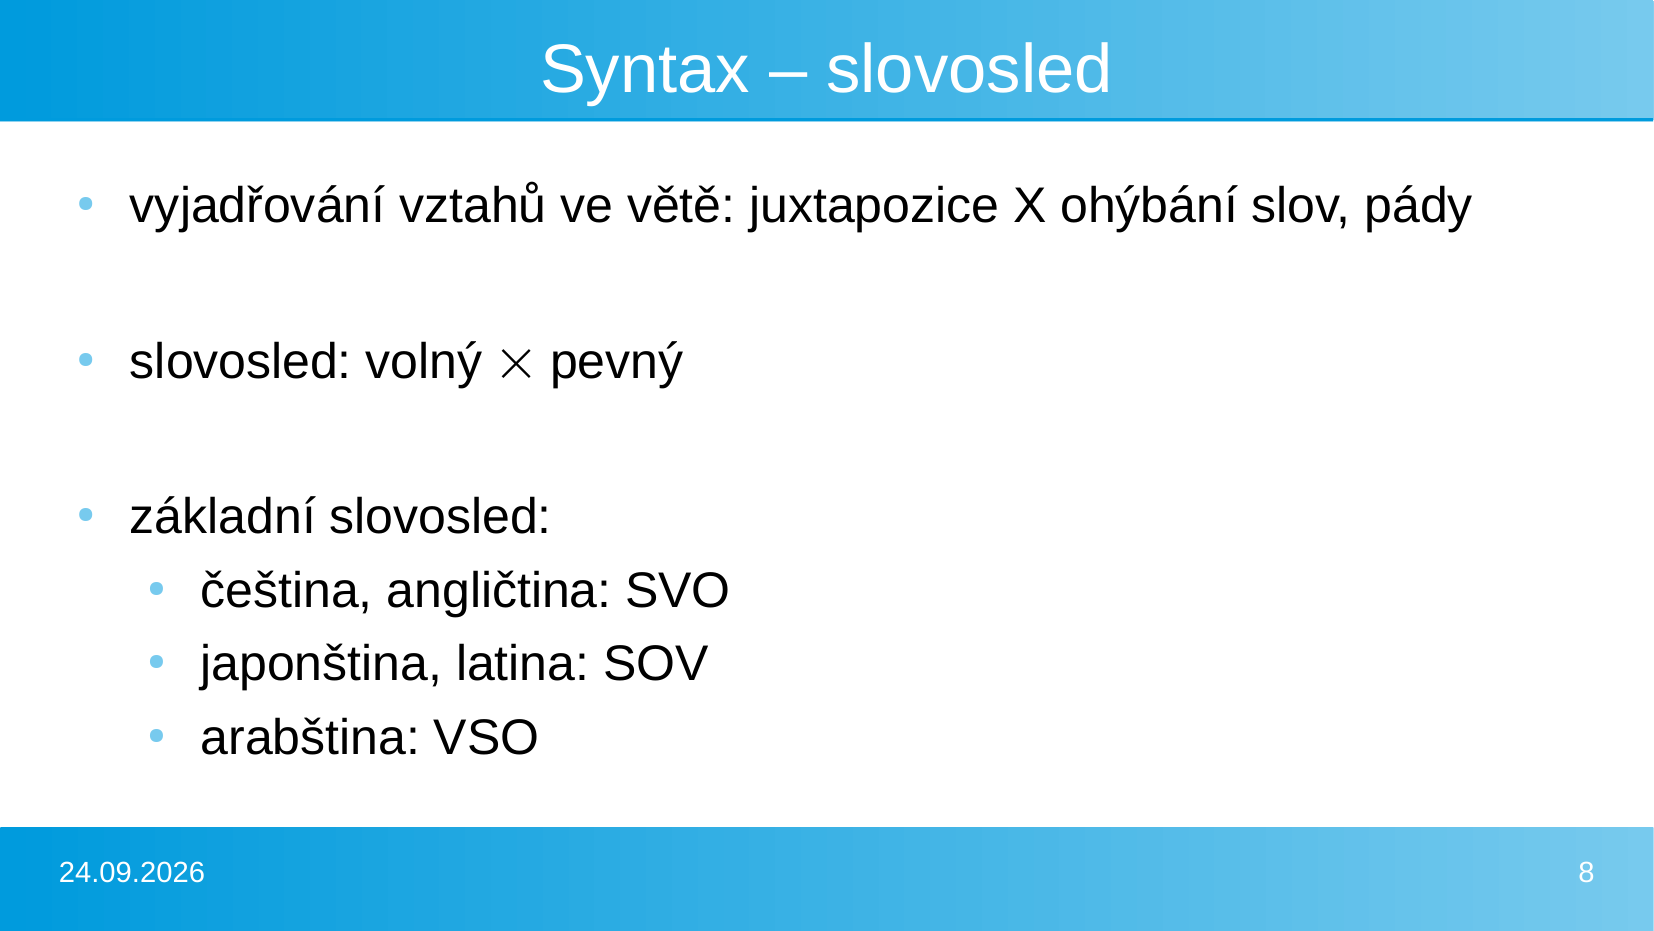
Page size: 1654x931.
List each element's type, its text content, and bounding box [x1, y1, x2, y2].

list vyjadřování vztahů ve větě: juxtapozice X ohýbání slov, pády slovosled: volný  pevný základní slovosled: čeština, angličtina: SVO japonština, latina: SOV arabština: VSO [59, 177, 1595, 798]
title Syntax – slovosled [59, 29, 1595, 108]
